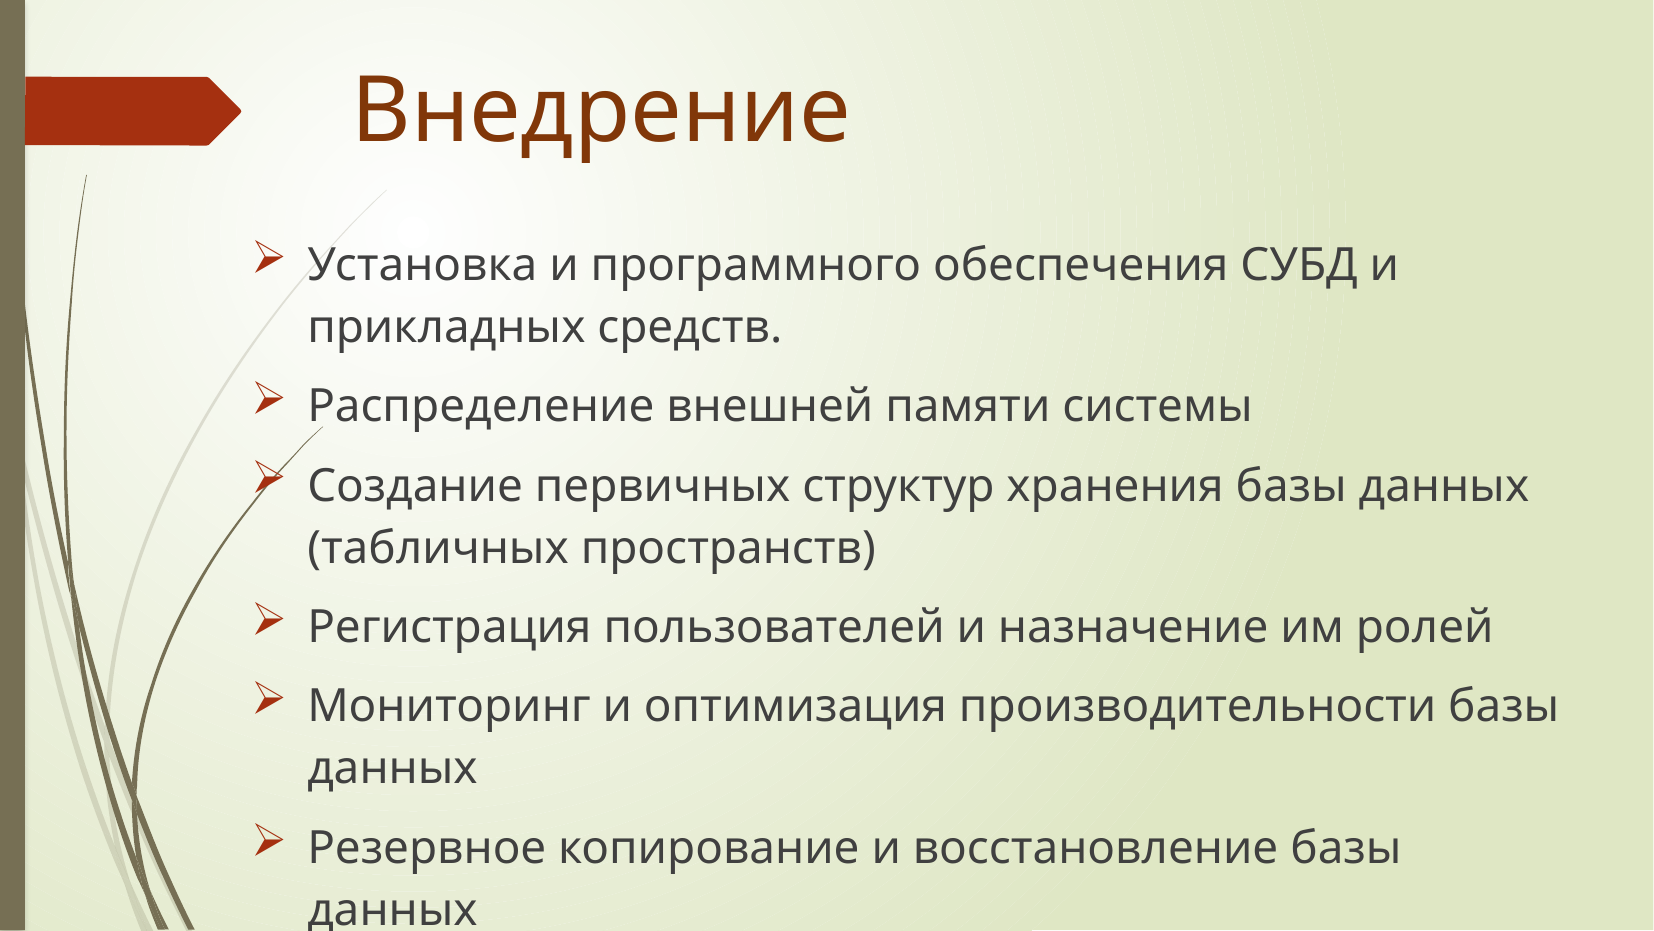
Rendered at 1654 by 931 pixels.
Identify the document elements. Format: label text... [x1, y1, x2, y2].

text_box Установка и программного обеспечения СУБД и прикладных средств. Распределение внешней памяти системы Создание первичных структур хранения базы данных (табличных пространств) Регистрация пользователей и назначение им ролей Мониторинг и оптимизация производительности базы данных Резервное копирование и восстановление базы данных [236, 223, 1595, 888]
title Внедрение [351, 29, 1561, 184]
